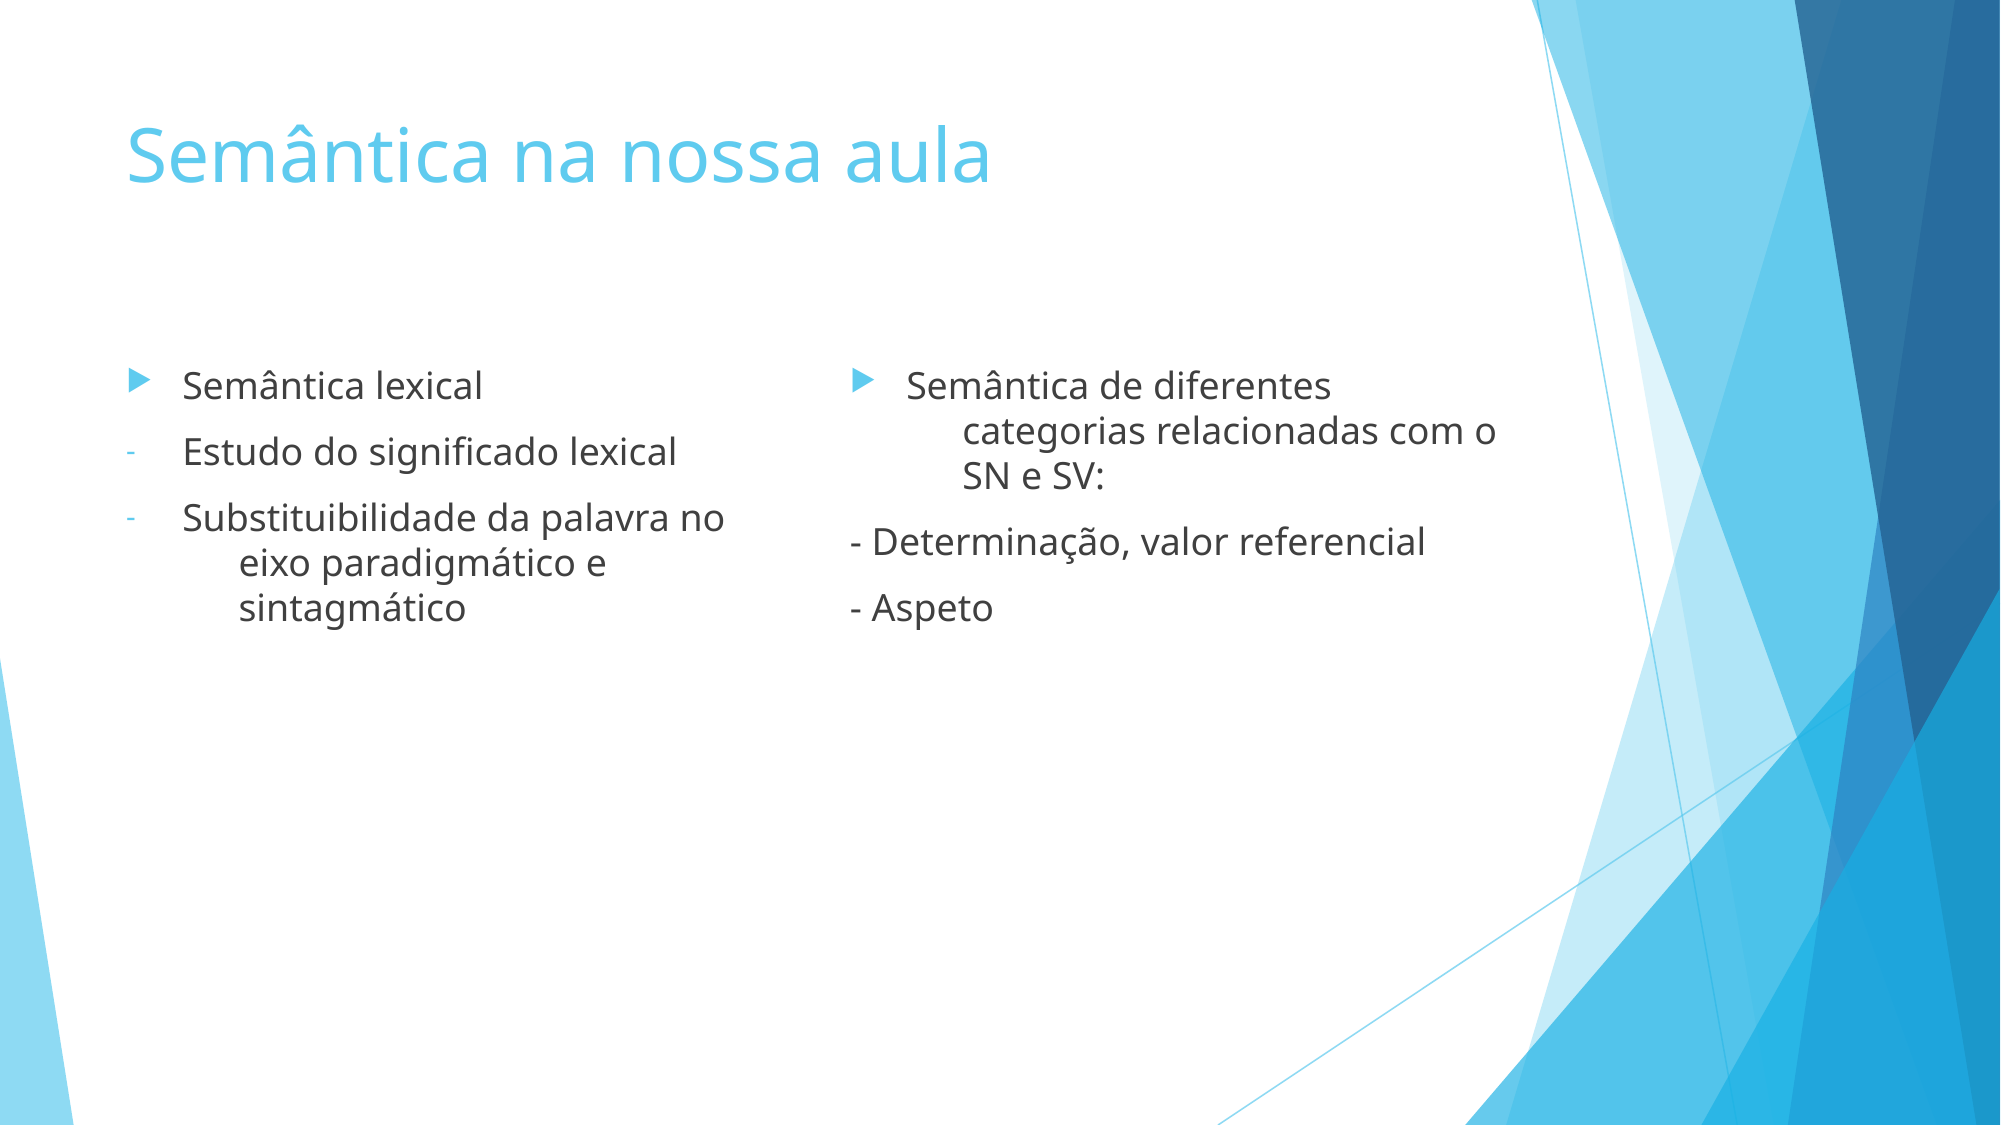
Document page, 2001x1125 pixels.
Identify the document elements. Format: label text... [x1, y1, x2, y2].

list Semântica lexical Estudo do significado lexical Substituibilidade da palavra no eixo paradigmático e sintagmático [111, 354, 798, 992]
list Semântica de diferentes categorias relacionadas com o SN e SV: - Determinação, valor referencial - Aspeto [834, 354, 1522, 992]
title Semântica na nossa aula [111, 99, 1522, 317]
